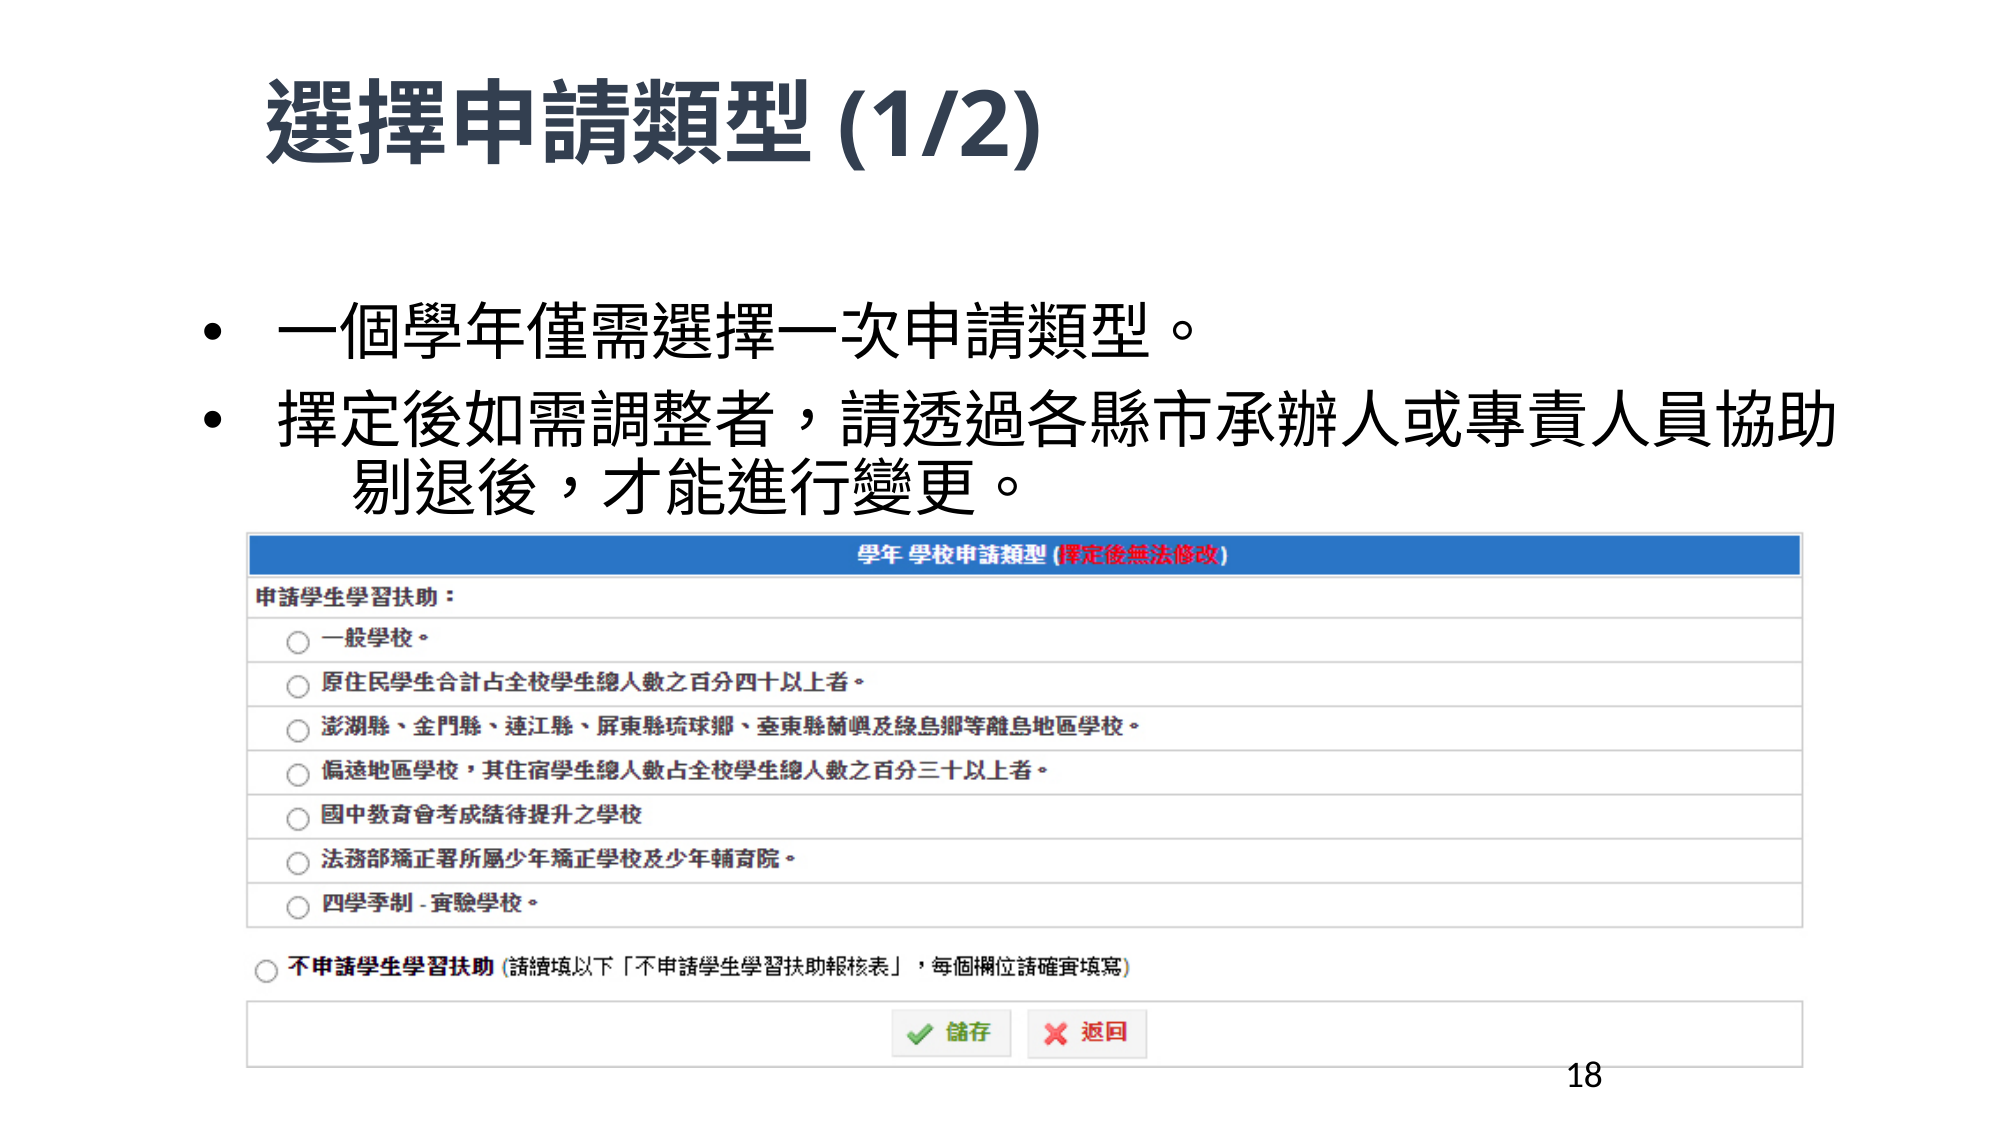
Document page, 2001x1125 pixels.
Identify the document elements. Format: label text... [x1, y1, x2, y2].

text_box 選擇申請類型(1/2) [250, 58, 1058, 183]
picture [243, 529, 1809, 1068]
text_box [1550, 1042, 2000, 1103]
subtitle 一個學年僅需選擇一次申請類型。 擇定後如需調整者，請透過各縣市承辦人或專責人員協助剔退後，才能進行變更。 [186, 292, 1865, 982]
